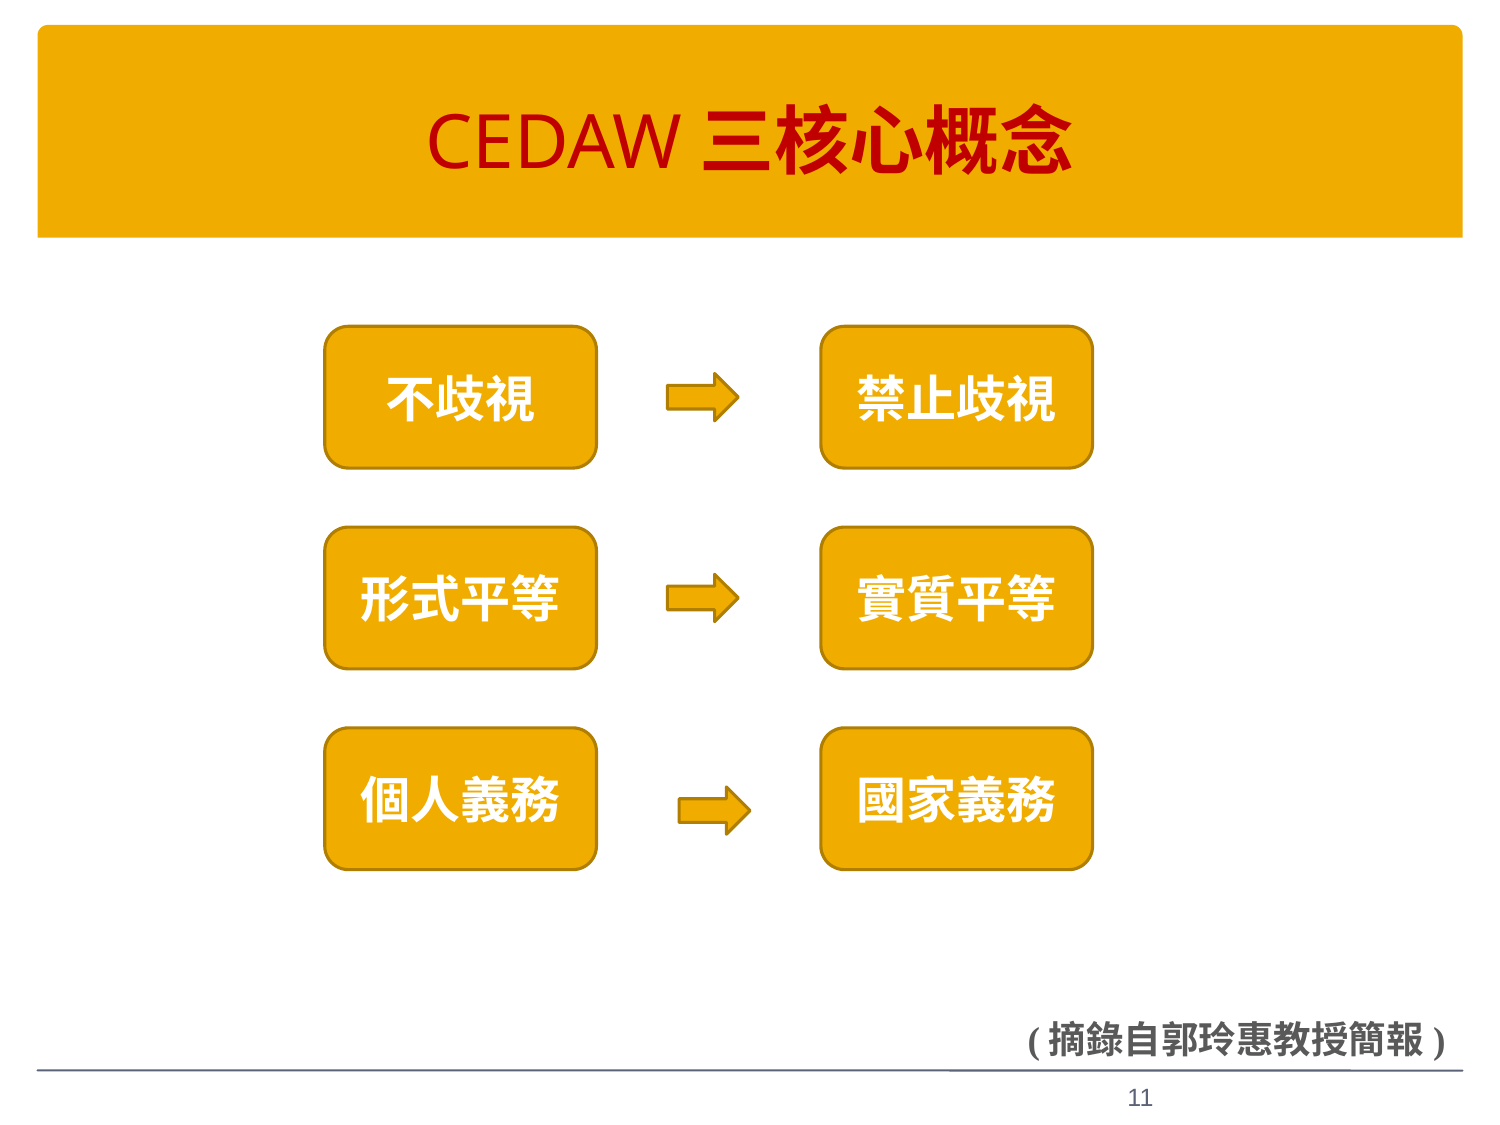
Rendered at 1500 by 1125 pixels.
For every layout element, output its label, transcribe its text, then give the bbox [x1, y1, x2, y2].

text_box 國家義務 [820, 727, 1093, 870]
text_box 實質平等 [820, 527, 1093, 669]
text_box [667, 574, 739, 622]
text_box (摘錄自郭玲惠教授簡報) [998, 988, 1461, 1073]
title CEDAW三核心概念 [50, 45, 1451, 233]
text_box 11 [1112, 1069, 1463, 1123]
text_box 個人義務 [324, 727, 597, 870]
text_box 禁止歧視 [820, 326, 1093, 469]
text_box [679, 786, 751, 835]
text_box 形式平等 [324, 527, 597, 669]
text_box [667, 373, 739, 421]
text_box 不歧視 [324, 326, 597, 469]
